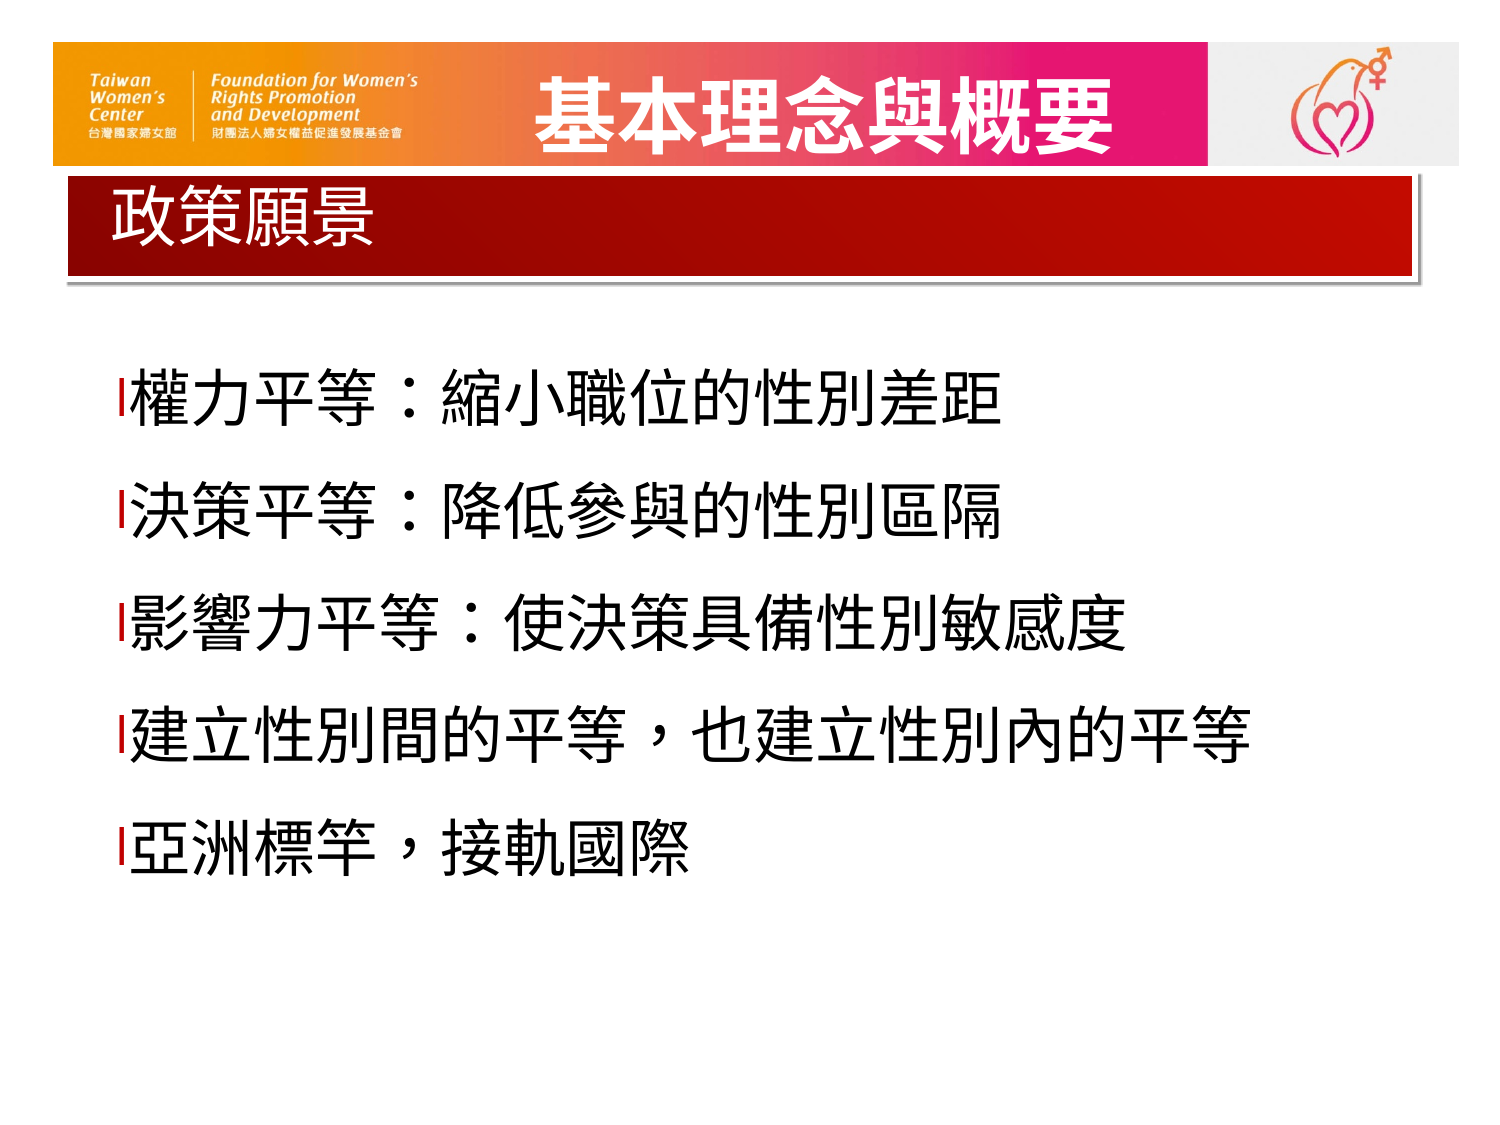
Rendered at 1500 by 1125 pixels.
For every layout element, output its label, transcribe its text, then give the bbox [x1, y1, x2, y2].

title 基本理念與概要 [150, 42, 1500, 185]
text_box 權力平等：縮小職位的性別差距 決策平等：降低參與的性別區隔 影響力平等：使決策具備性別敏感度 建立性別間的平等，也建立性別內的平等 亞洲標竿，接軌國際 [100, 314, 1377, 884]
text_box 政策願景 [64, 172, 1415, 279]
